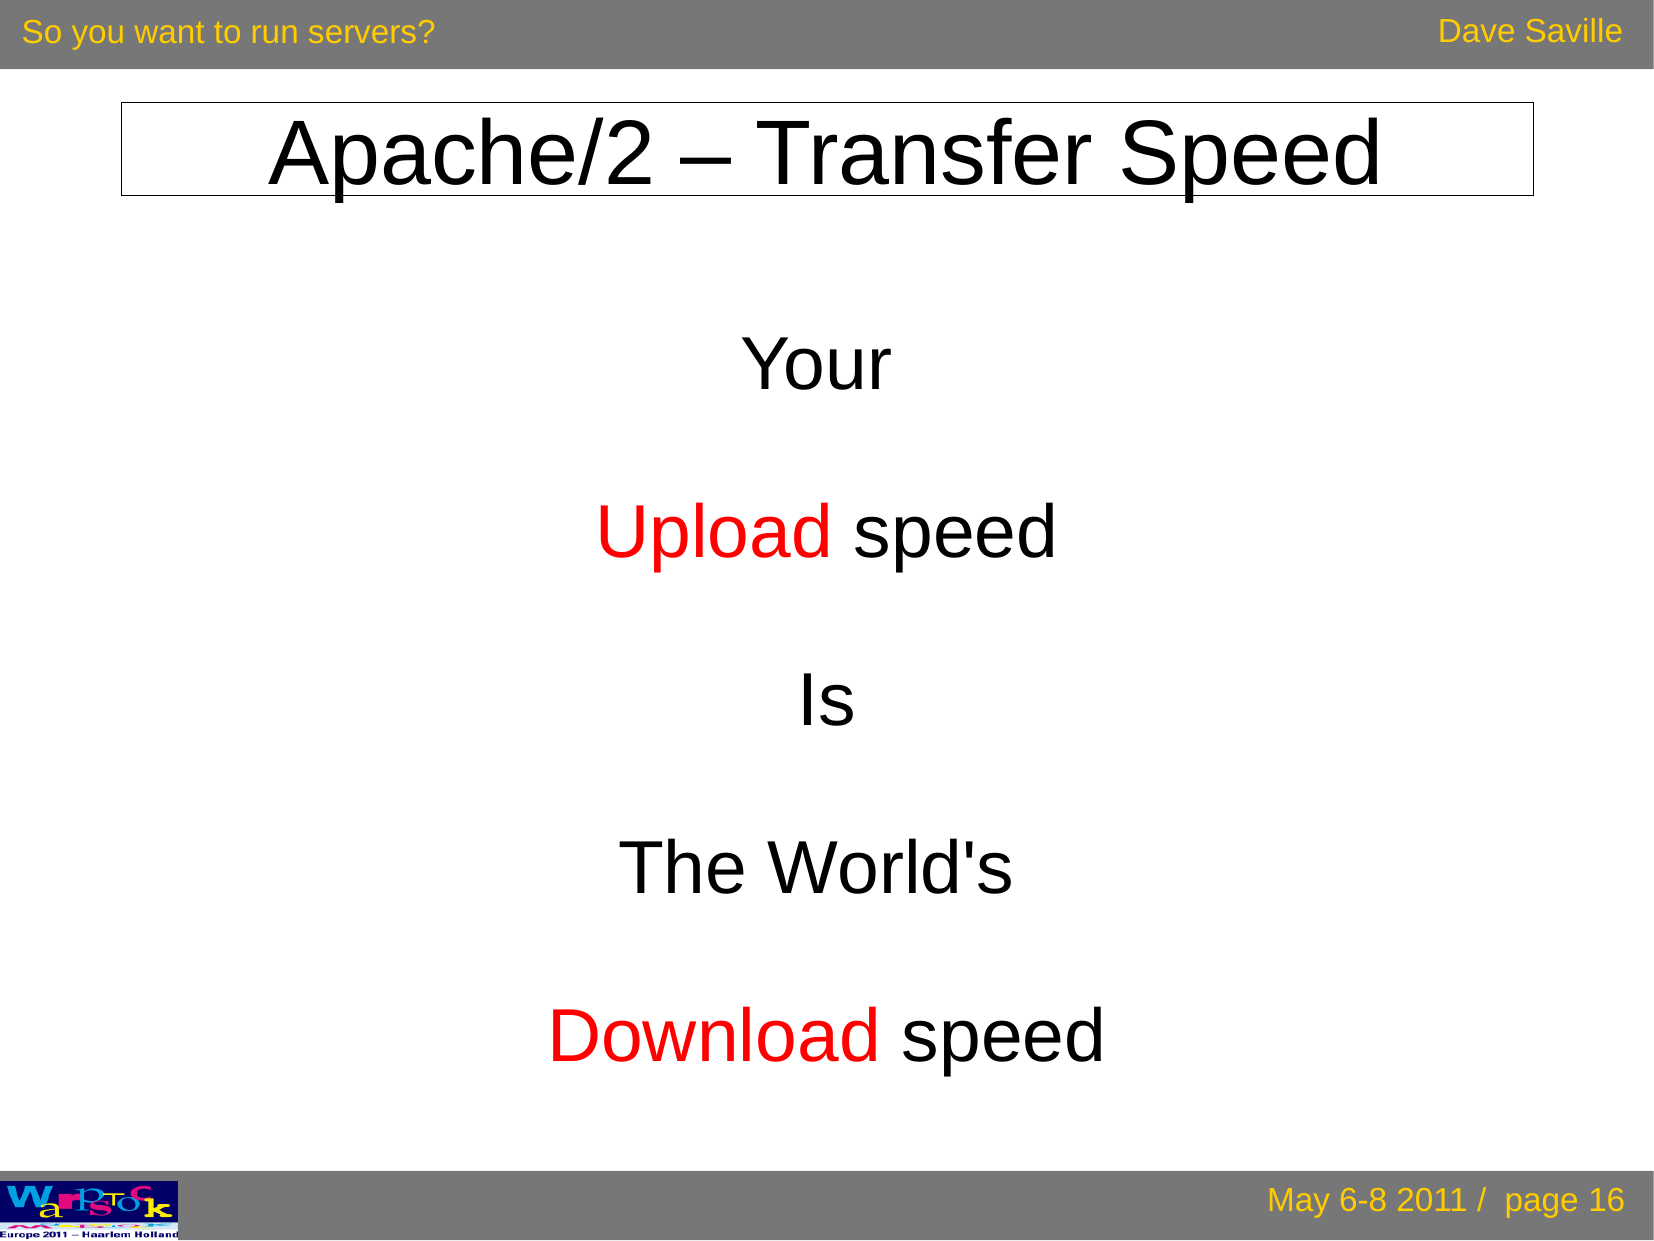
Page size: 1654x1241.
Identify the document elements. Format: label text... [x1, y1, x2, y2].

picture [0, 1181, 178, 1241]
subtitle Your Upload speed Is The World's Download speed [82, 297, 1571, 1102]
title Apache/2 – Transfer Speed [82, 49, 1571, 257]
